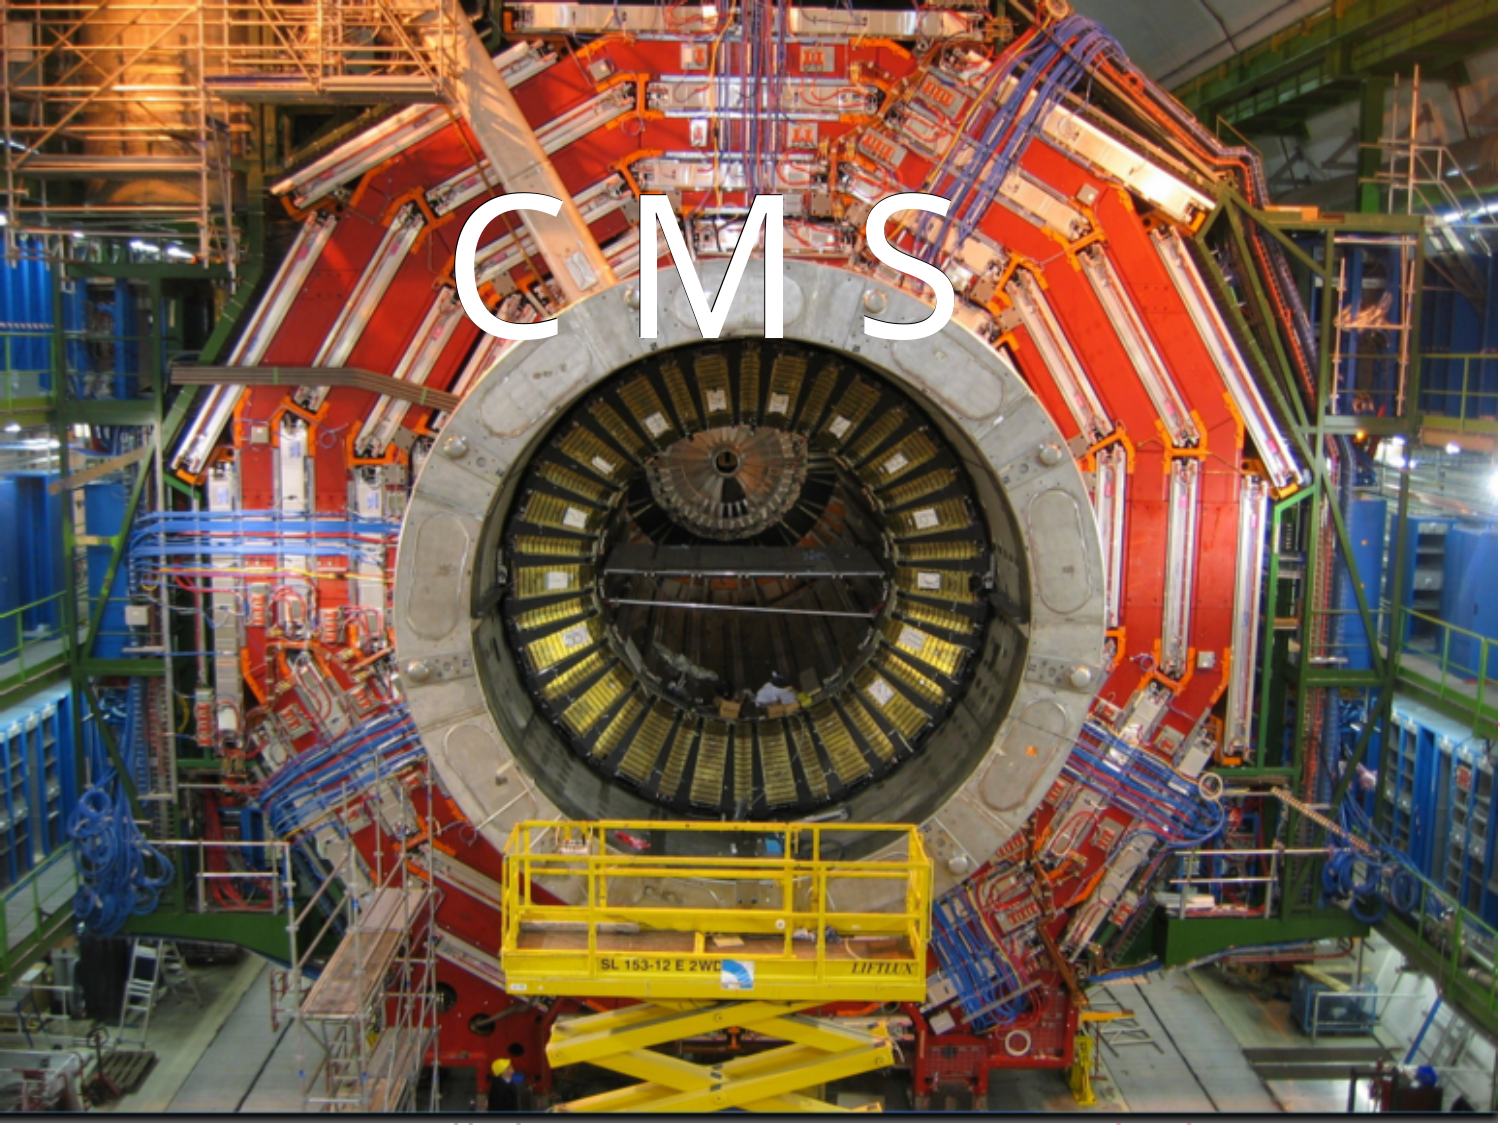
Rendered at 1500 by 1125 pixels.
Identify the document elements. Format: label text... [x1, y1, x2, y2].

text_box C M S [428, 131, 1014, 387]
picture [0, 0, 1500, 1125]
